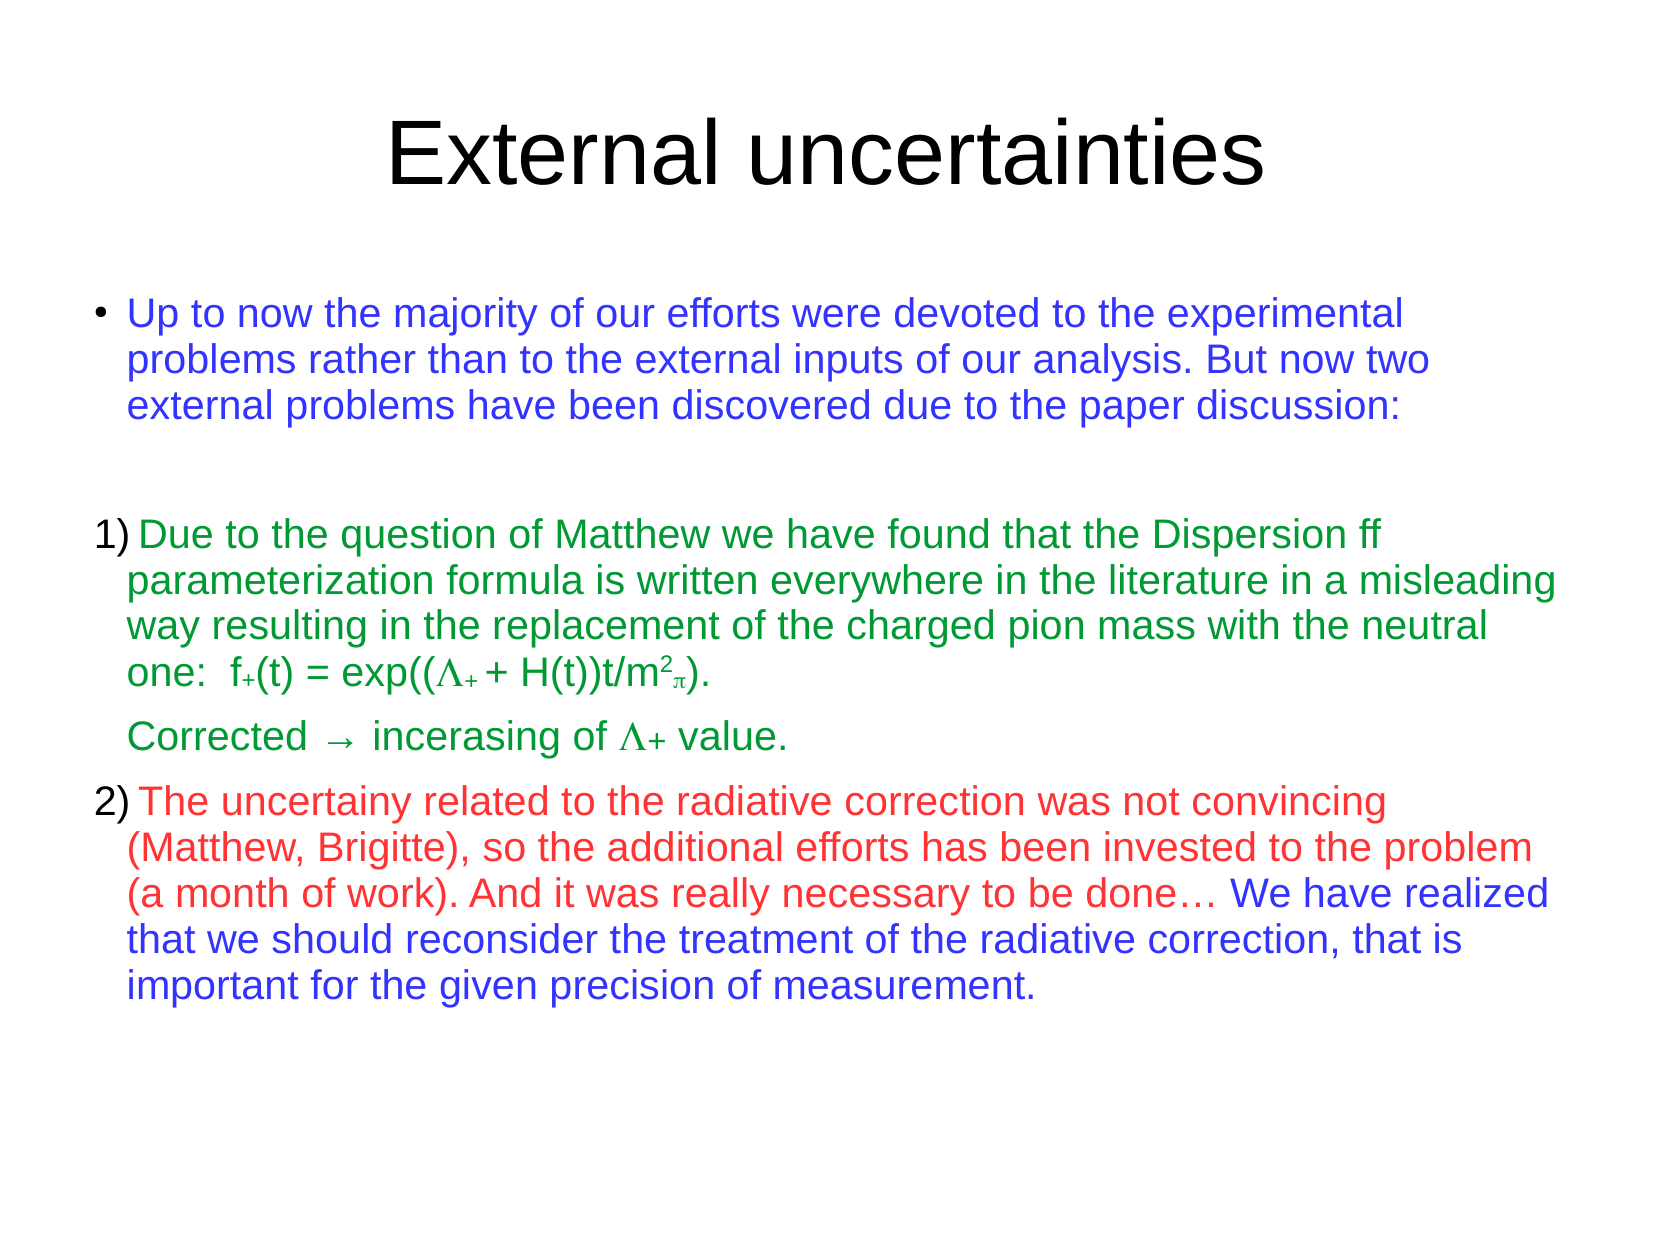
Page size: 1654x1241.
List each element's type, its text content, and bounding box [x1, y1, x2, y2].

list Up to now the majority of our efforts were devoted to the experimental problems rather than to the external inputs of our analysis. But now two external problems have been discovered due to the paper discussion: Due to the question of Matthew we have found that the Dispersion ff parameterization formula is written everywhere in the literature in a misleading way resulting in the replacement of the charged pion mass with the neutral one: f+(t) = exp((L+ + H(t))t/m2p). Corrected → incerasing of L+ value. The uncertainy related to the radiative correction was not convincing (Matthew, Brigitte), so the additional efforts has been invested to the problem (a month of work). And it was really necessary to be done… We have realized that we should reconsider the treatment of the radiative correction, that is important for the given precision of measurement. [82, 290, 1571, 1010]
title External uncertainties [82, 49, 1571, 257]
